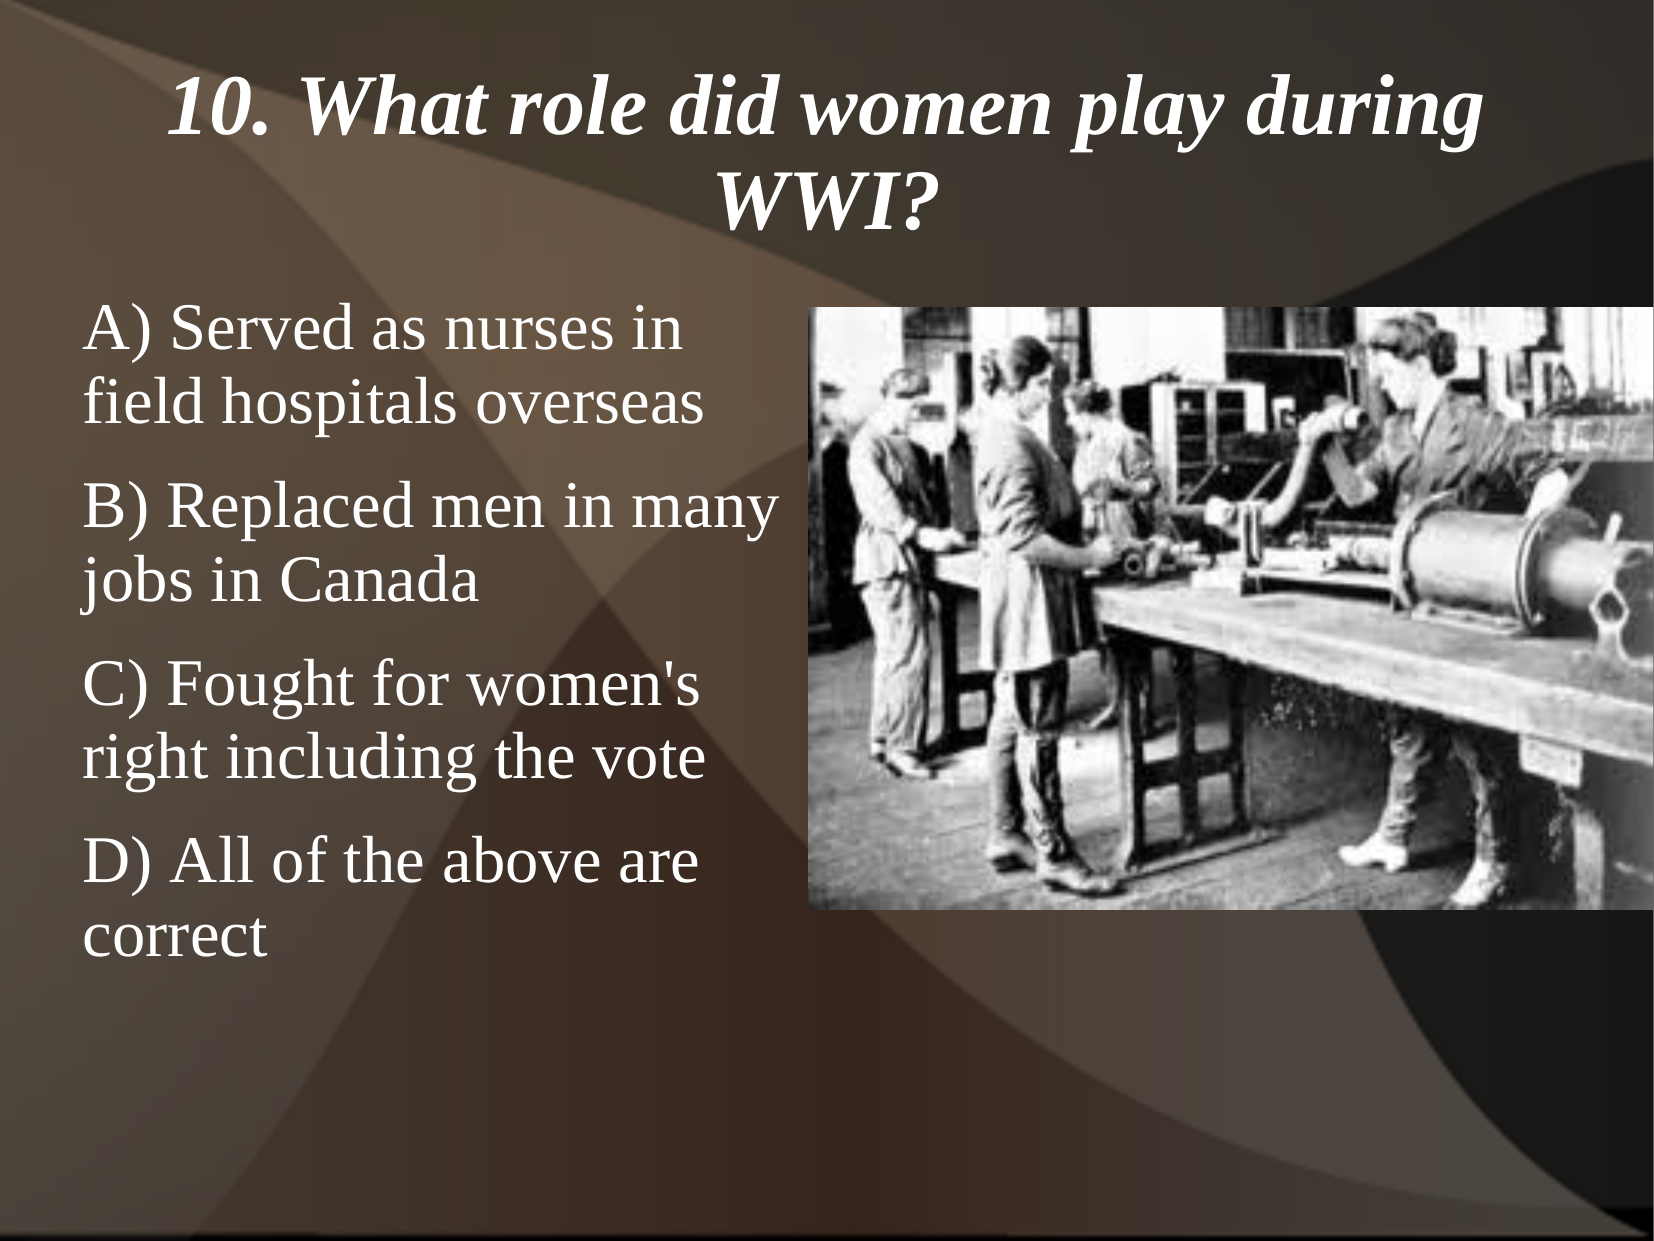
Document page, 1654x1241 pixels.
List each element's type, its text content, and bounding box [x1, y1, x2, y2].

list A) Served as nurses in field hospitals overseas B) Replaced men in many jobs in Canada C) Fought for women's right including the vote D) All of the above are correct [82, 290, 809, 1010]
title 10. What role did women play during WWI? [82, 49, 1571, 257]
picture [0, 0, 1654, 1241]
